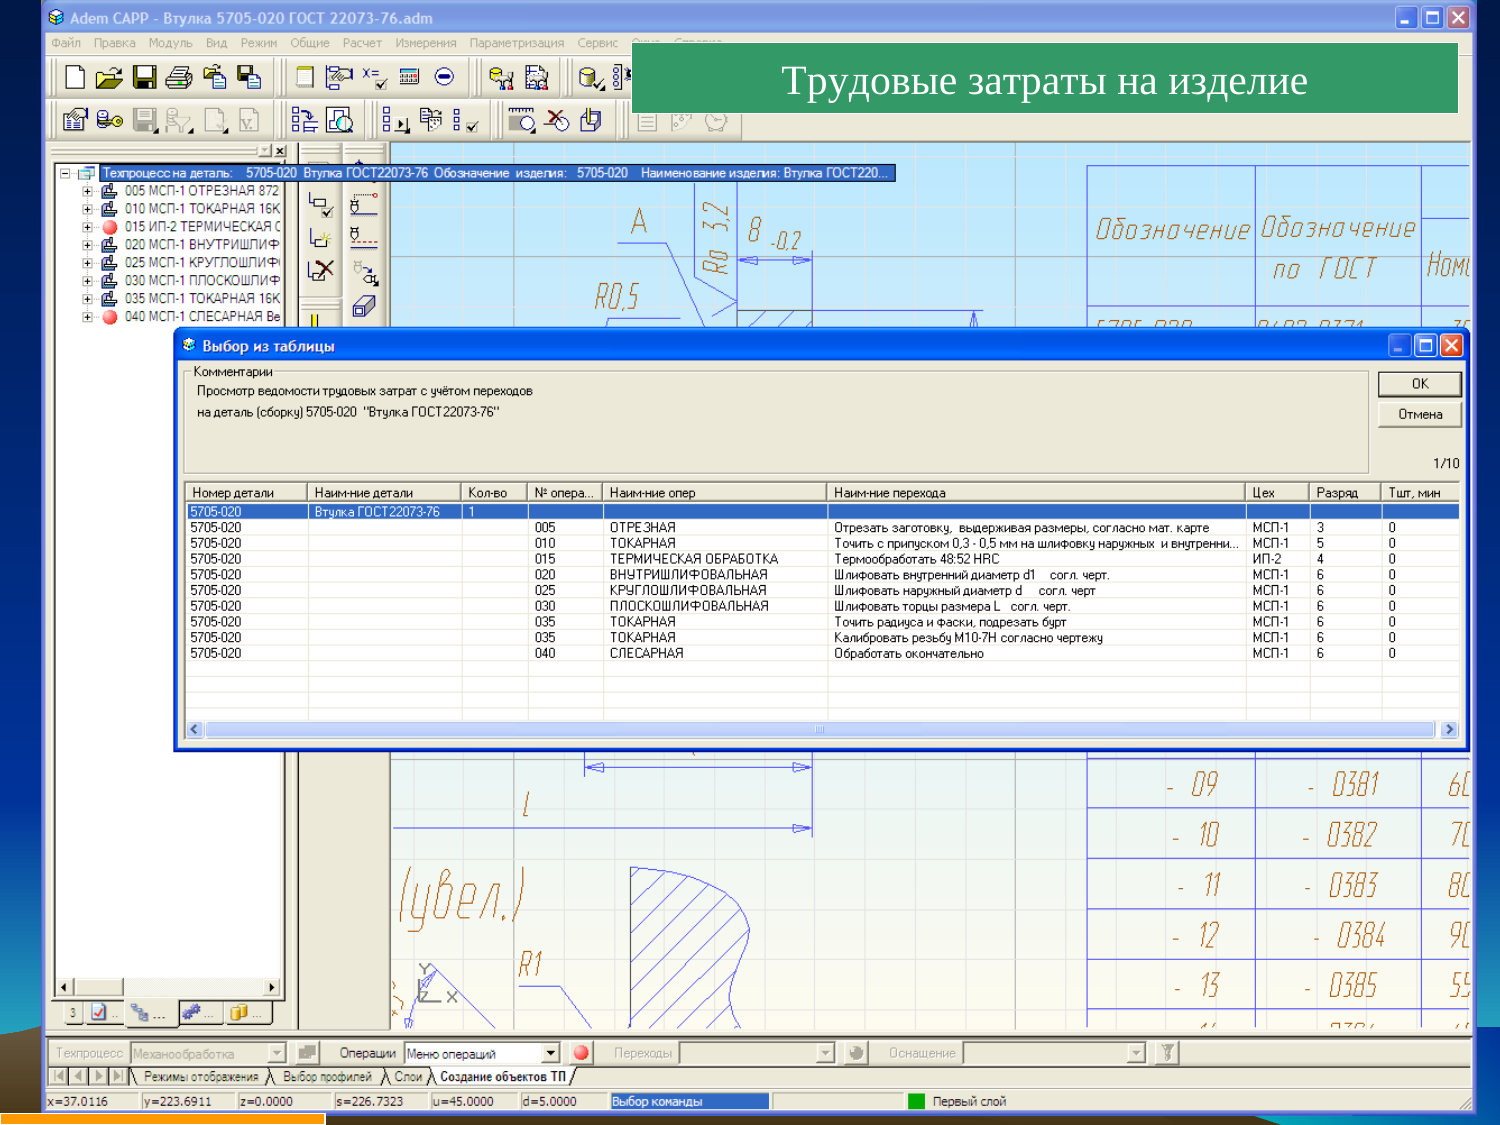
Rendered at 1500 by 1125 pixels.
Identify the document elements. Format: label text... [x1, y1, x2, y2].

picture [41, 0, 1477, 1116]
text_box [0, 1113, 325, 1125]
text_box Трудовые затраты на изделие [631, 42, 1459, 114]
